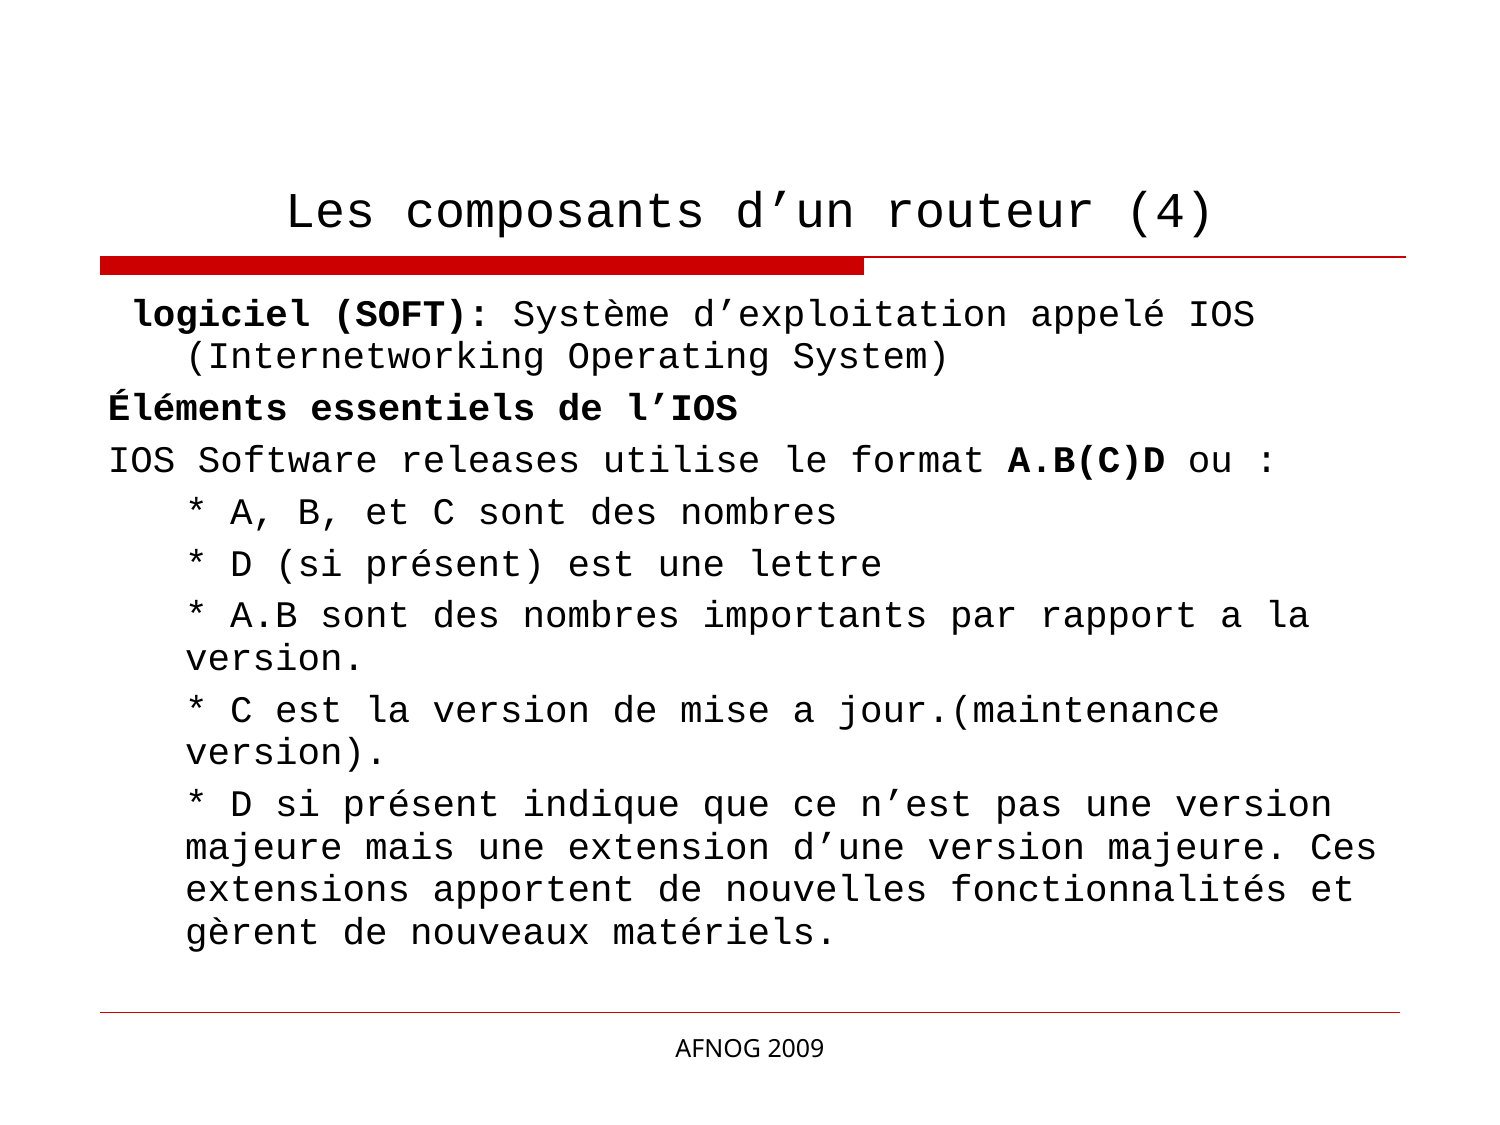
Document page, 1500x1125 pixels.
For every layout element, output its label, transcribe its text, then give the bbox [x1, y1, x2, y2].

list logiciel (SOFT): Système d’exploitation appelé IOS (Internetworking Operating System) Éléments essentiels de l’IOS IOS Software releases utilise le format A.B(C)D ou : * A, B, et C sont des nombres * D (si présent) est une lettre * A.B sont des nombres importants par rapport a la version. * C est la version de mise a jour.(maintenance version). * D si présent indique que ce n’est pas une version majeure mais une extension d’une version majeure. Ces extensions apportent de nouvelles fonctionnalités et gèrent de nouveaux matériels. [92, 287, 1406, 998]
title Les composants d’un routeur (4) [94, 49, 1407, 250]
text_box AFNOG 2009 [512, 1024, 988, 1103]
